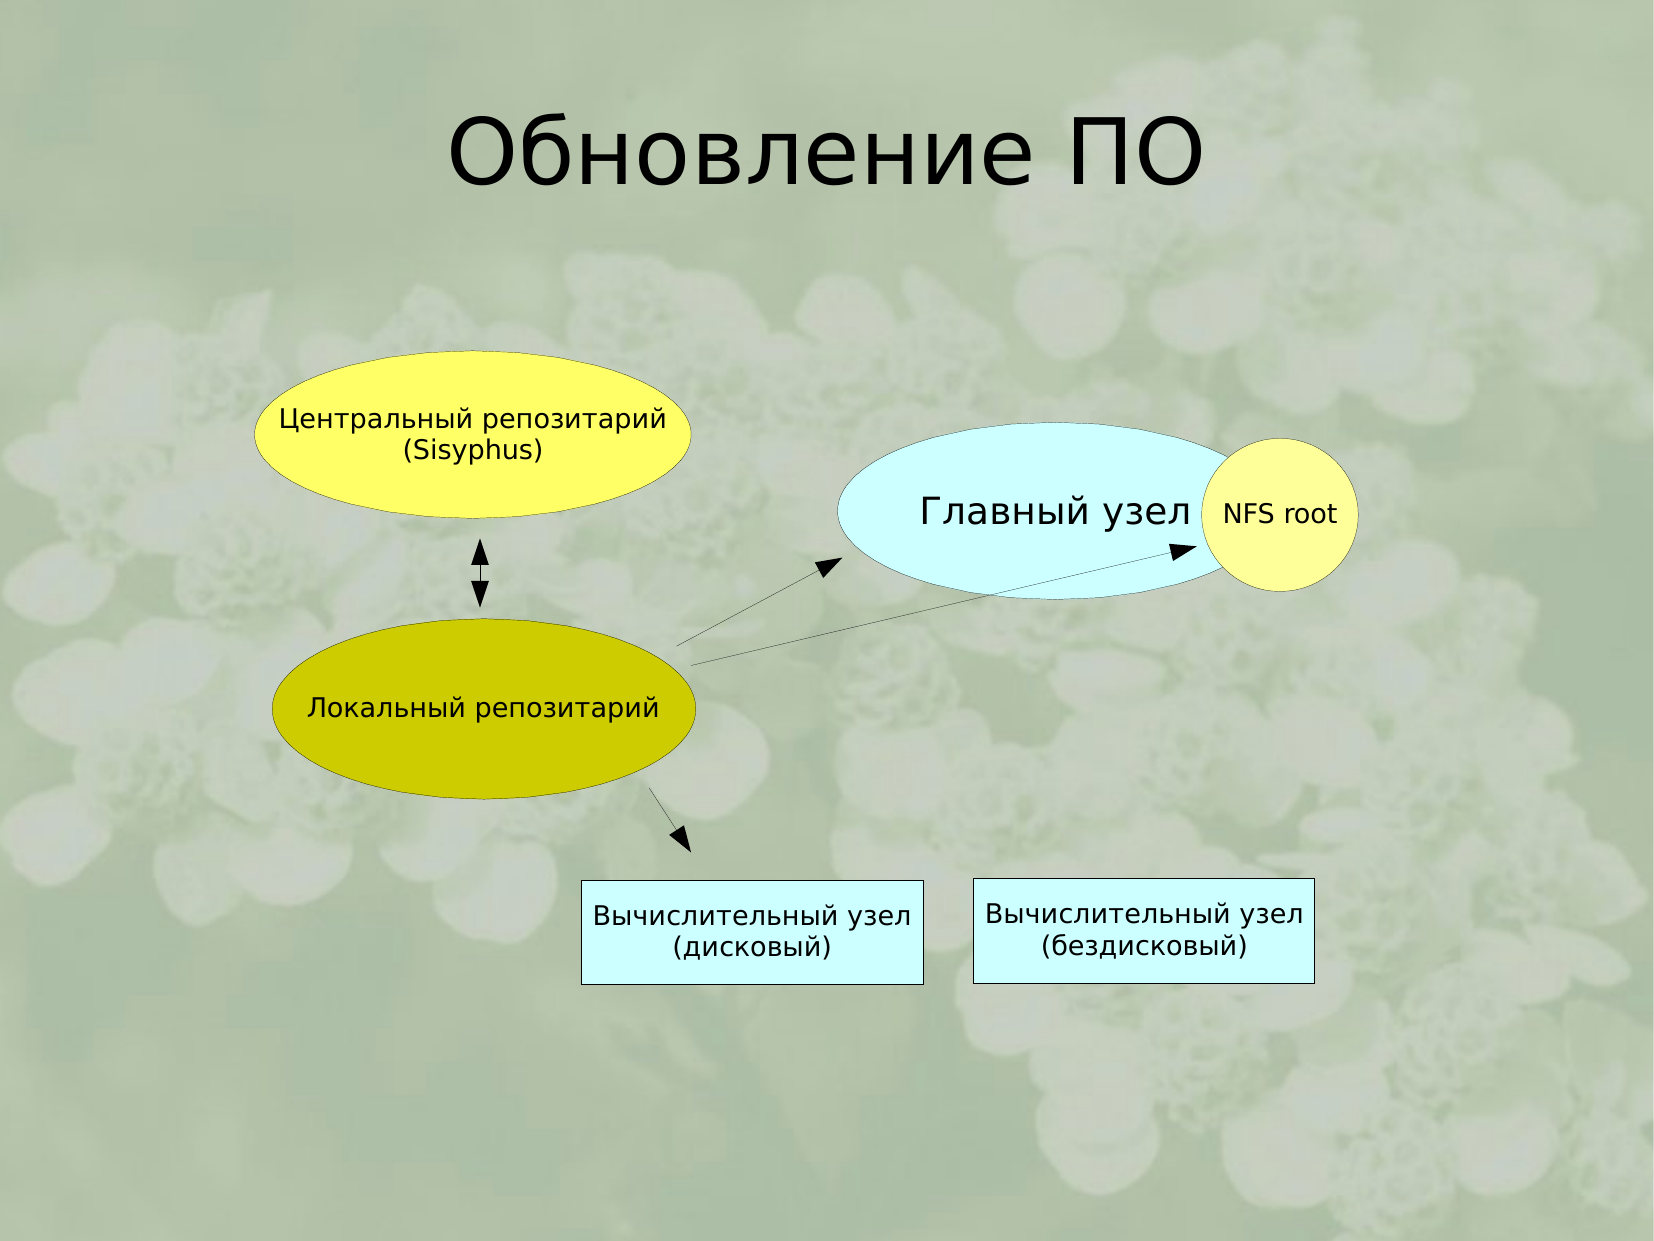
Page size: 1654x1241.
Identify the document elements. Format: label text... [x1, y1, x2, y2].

picture [0, 0, 1654, 1241]
chart [177, 274, 1654, 1093]
title Обновление ПО [82, 49, 1571, 257]
